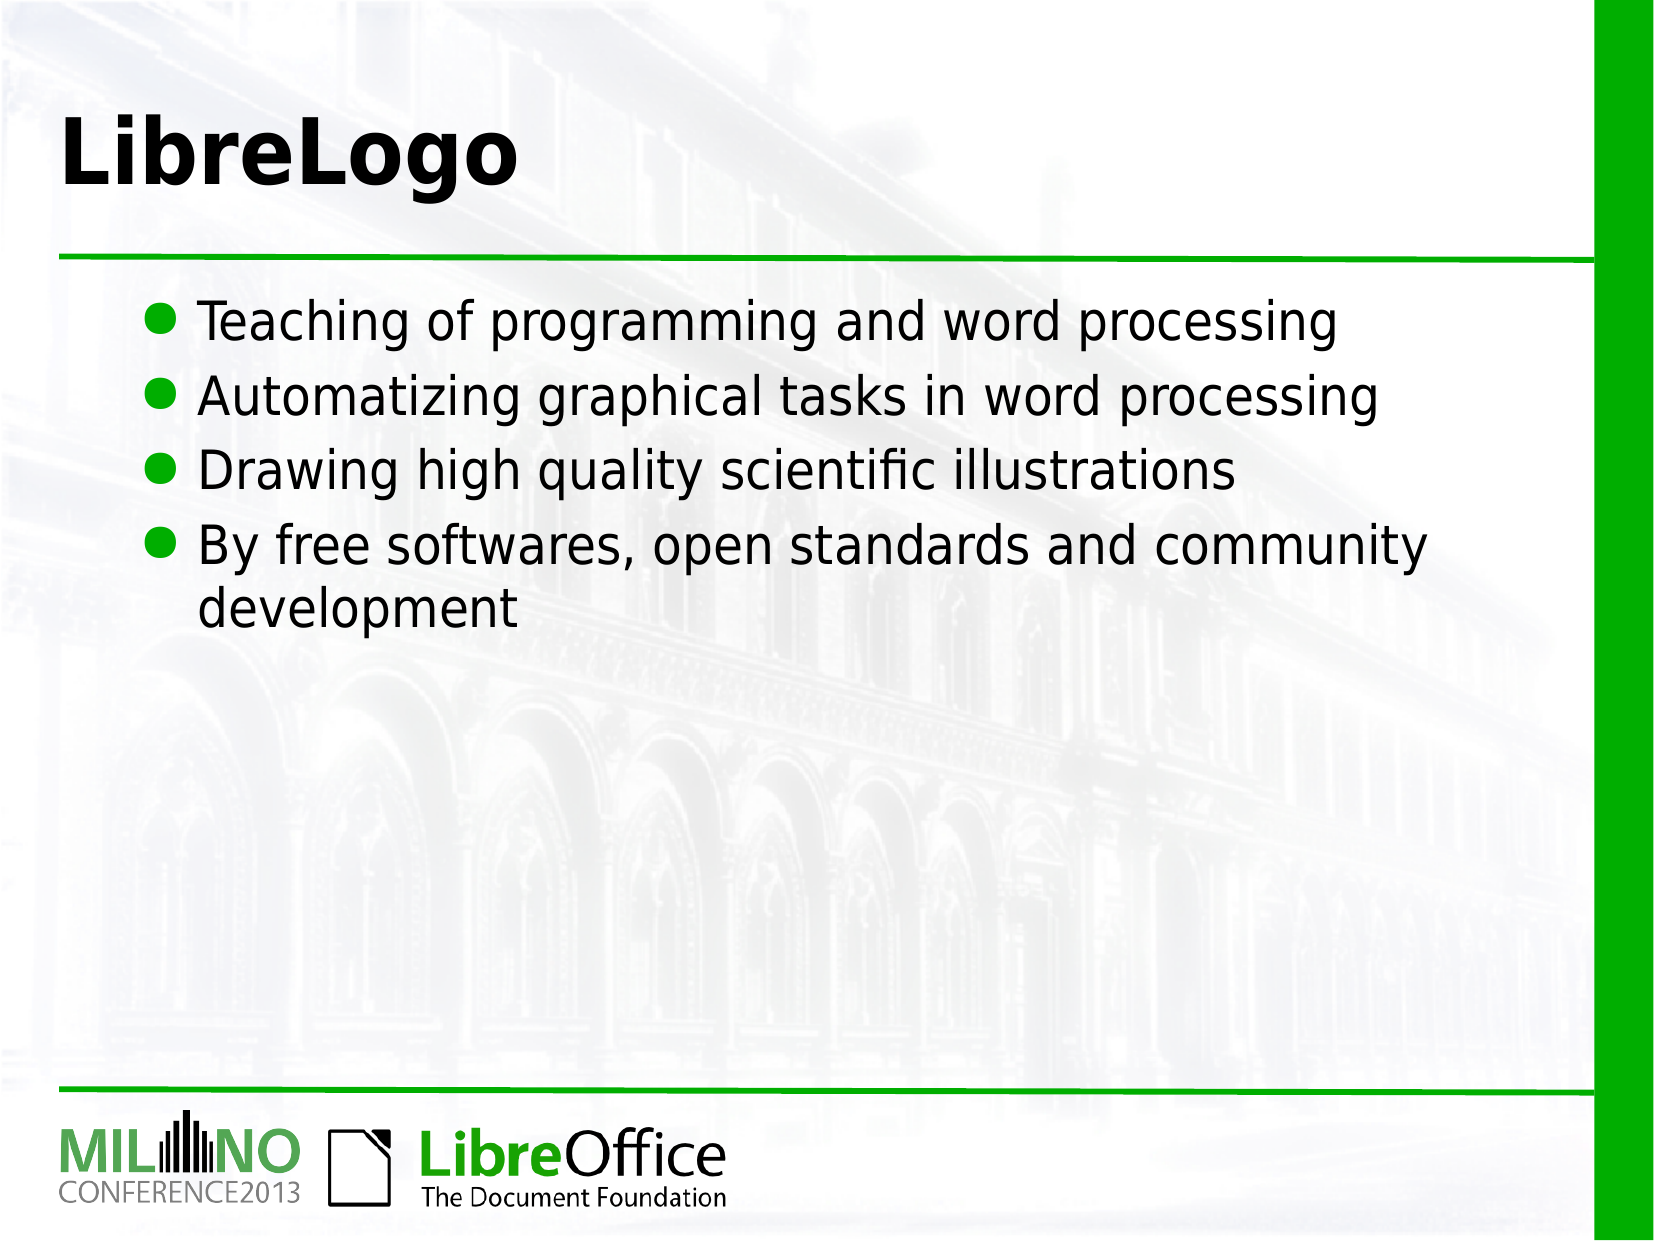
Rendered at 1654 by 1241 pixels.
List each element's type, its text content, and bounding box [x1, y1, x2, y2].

title LibreLogo [59, 49, 1548, 257]
picture [1, 0, 1594, 1241]
list Teaching of programming and word processing Automatizing graphical tasks in word processing Drawing high quality scientific illustrations By free softwares, open standards and community development [35, 290, 1524, 1010]
